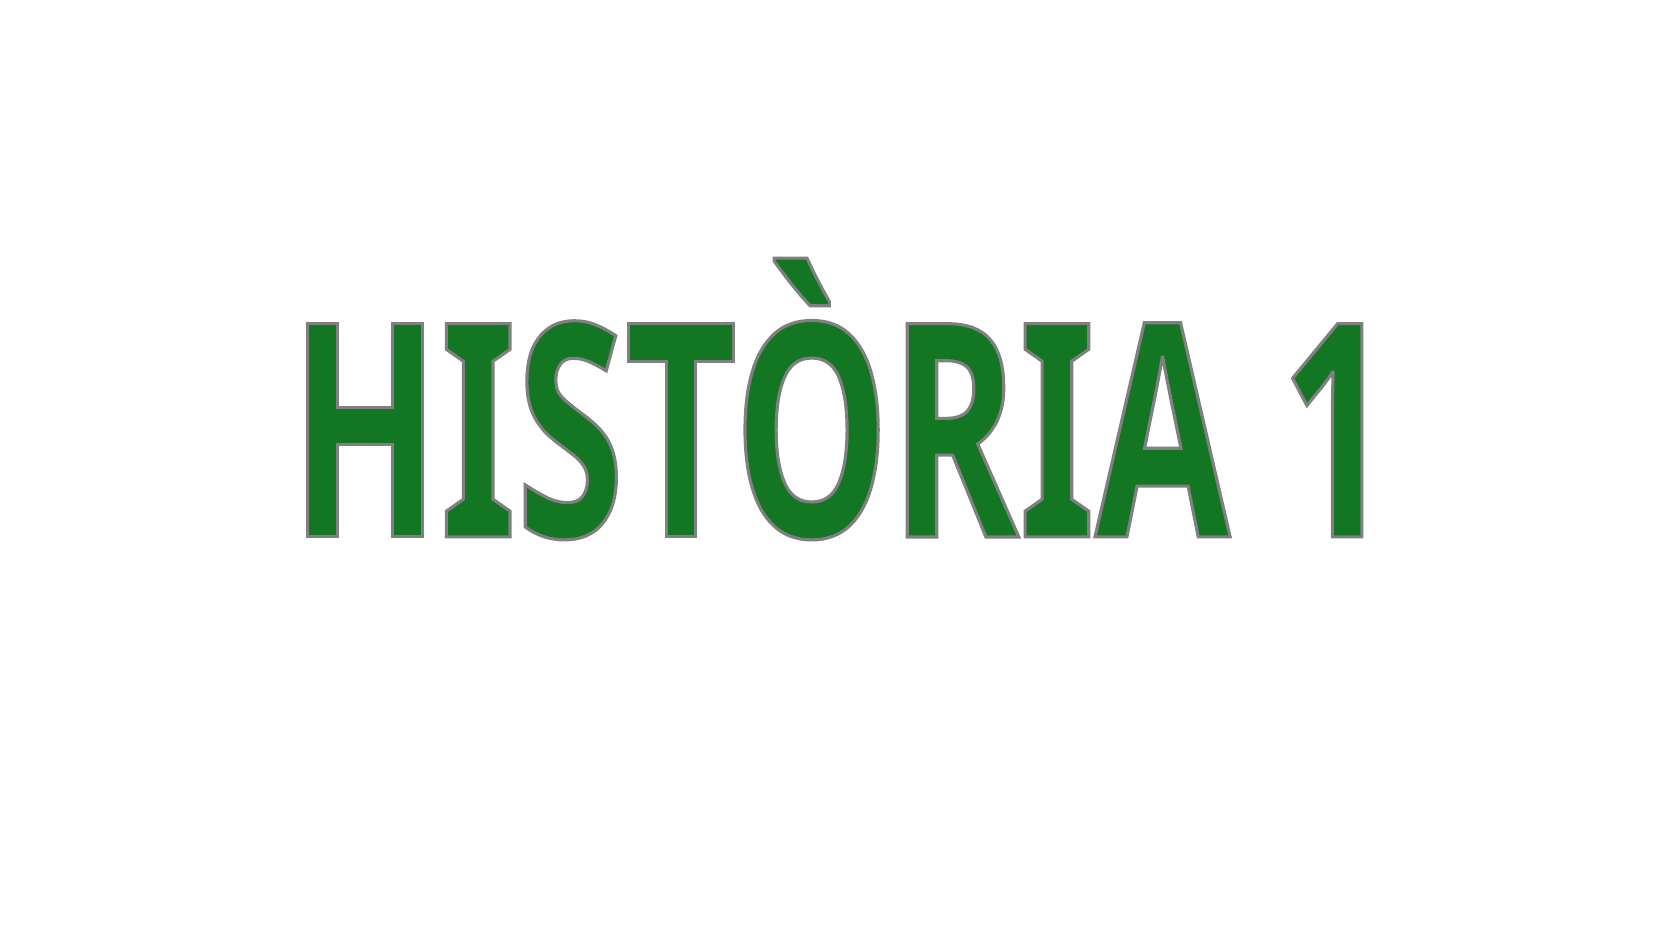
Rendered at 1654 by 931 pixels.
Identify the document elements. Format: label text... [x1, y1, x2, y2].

text_box HISTÒRIA 1 [774, 258, 830, 306]
text_box HISTÒRIA 1 [446, 323, 511, 537]
text_box HISTÒRIA 1 [907, 323, 1019, 537]
text_box HISTÒRIA 1 [1095, 322, 1231, 537]
text_box HISTÒRIA 1 [1292, 323, 1362, 537]
text_box HISTÒRIA 1 [525, 320, 617, 540]
text_box HISTÒRIA 1 [1025, 323, 1089, 537]
text_box HISTÒRIA 1 [628, 323, 734, 537]
text_box HISTÒRIA 1 [744, 320, 879, 540]
text_box HISTÒRIA 1 [307, 323, 423, 537]
